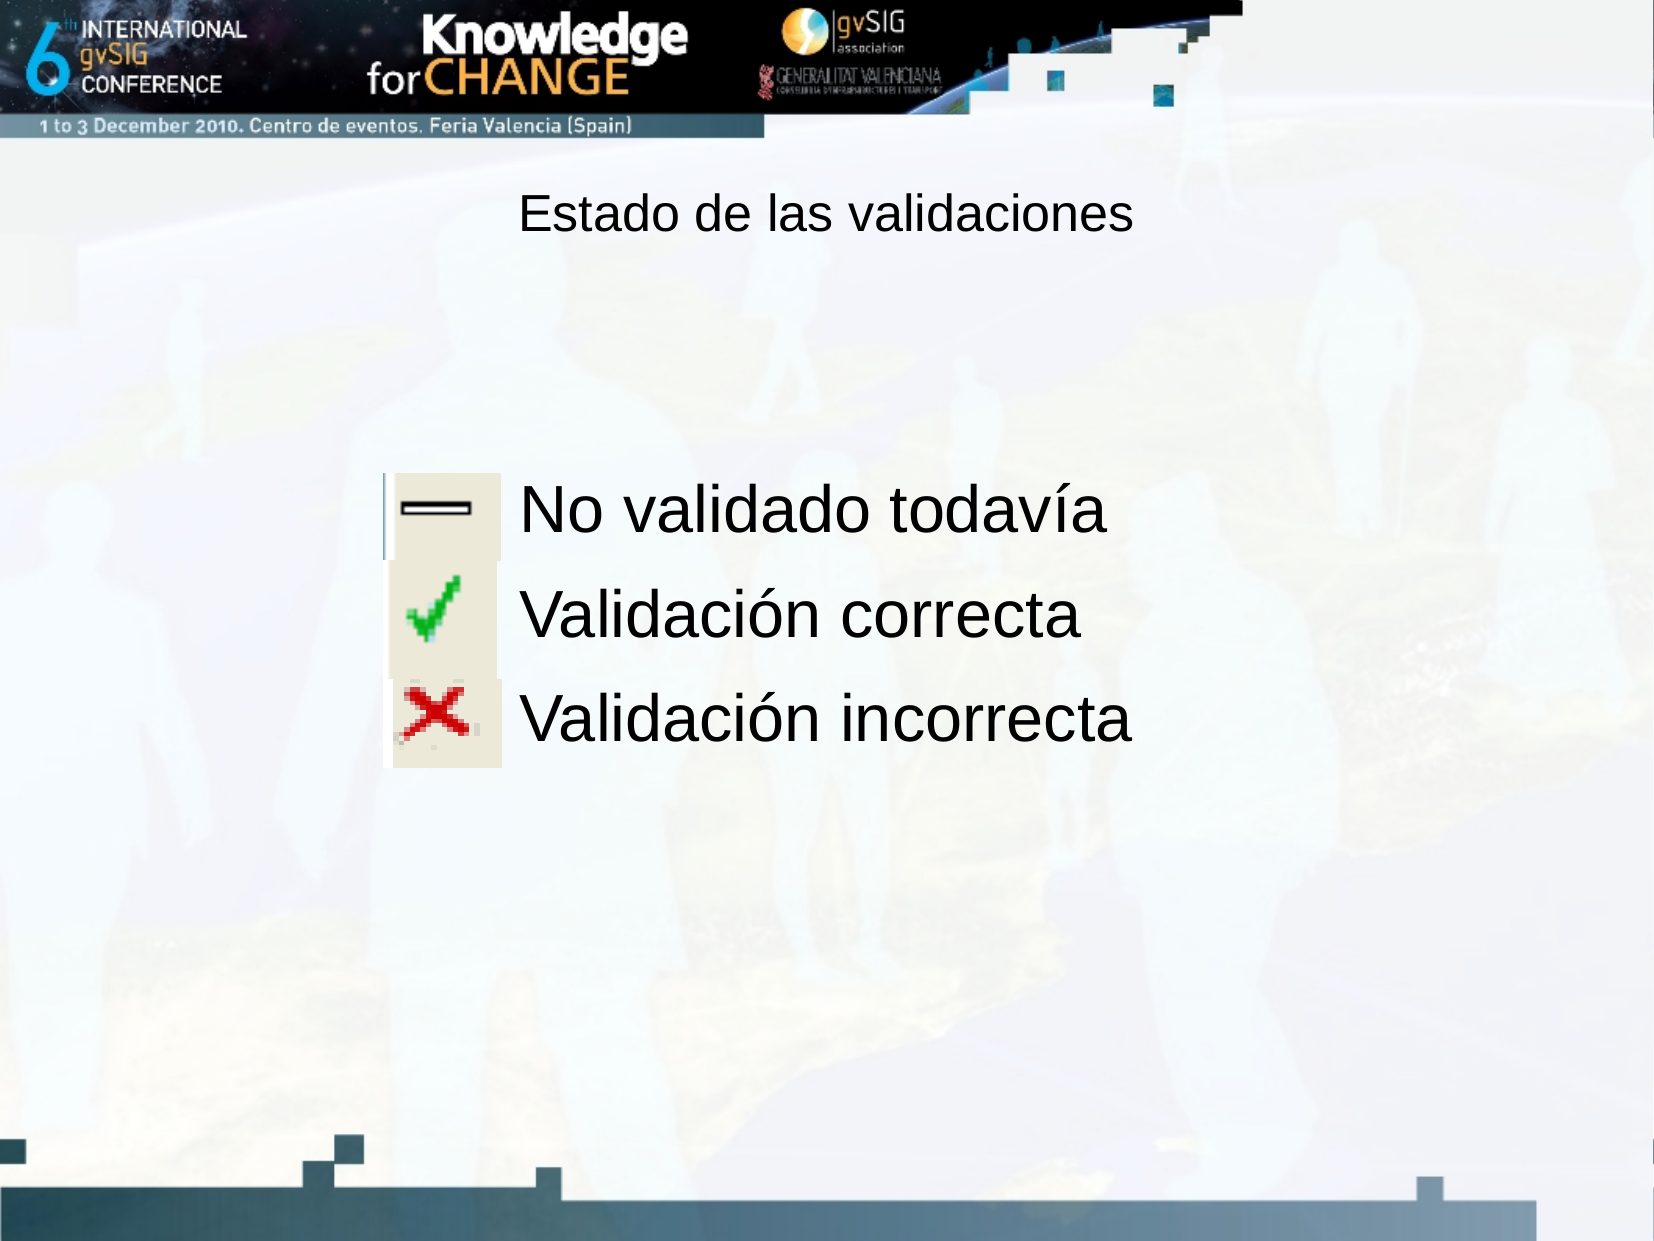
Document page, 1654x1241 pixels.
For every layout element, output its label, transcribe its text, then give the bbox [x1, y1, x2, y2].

list No validado todavía Validación correcta Validación incorrecta [501, 472, 1454, 1065]
picture [0, 0, 1654, 1241]
title Estado de las validaciones [82, 177, 1571, 250]
